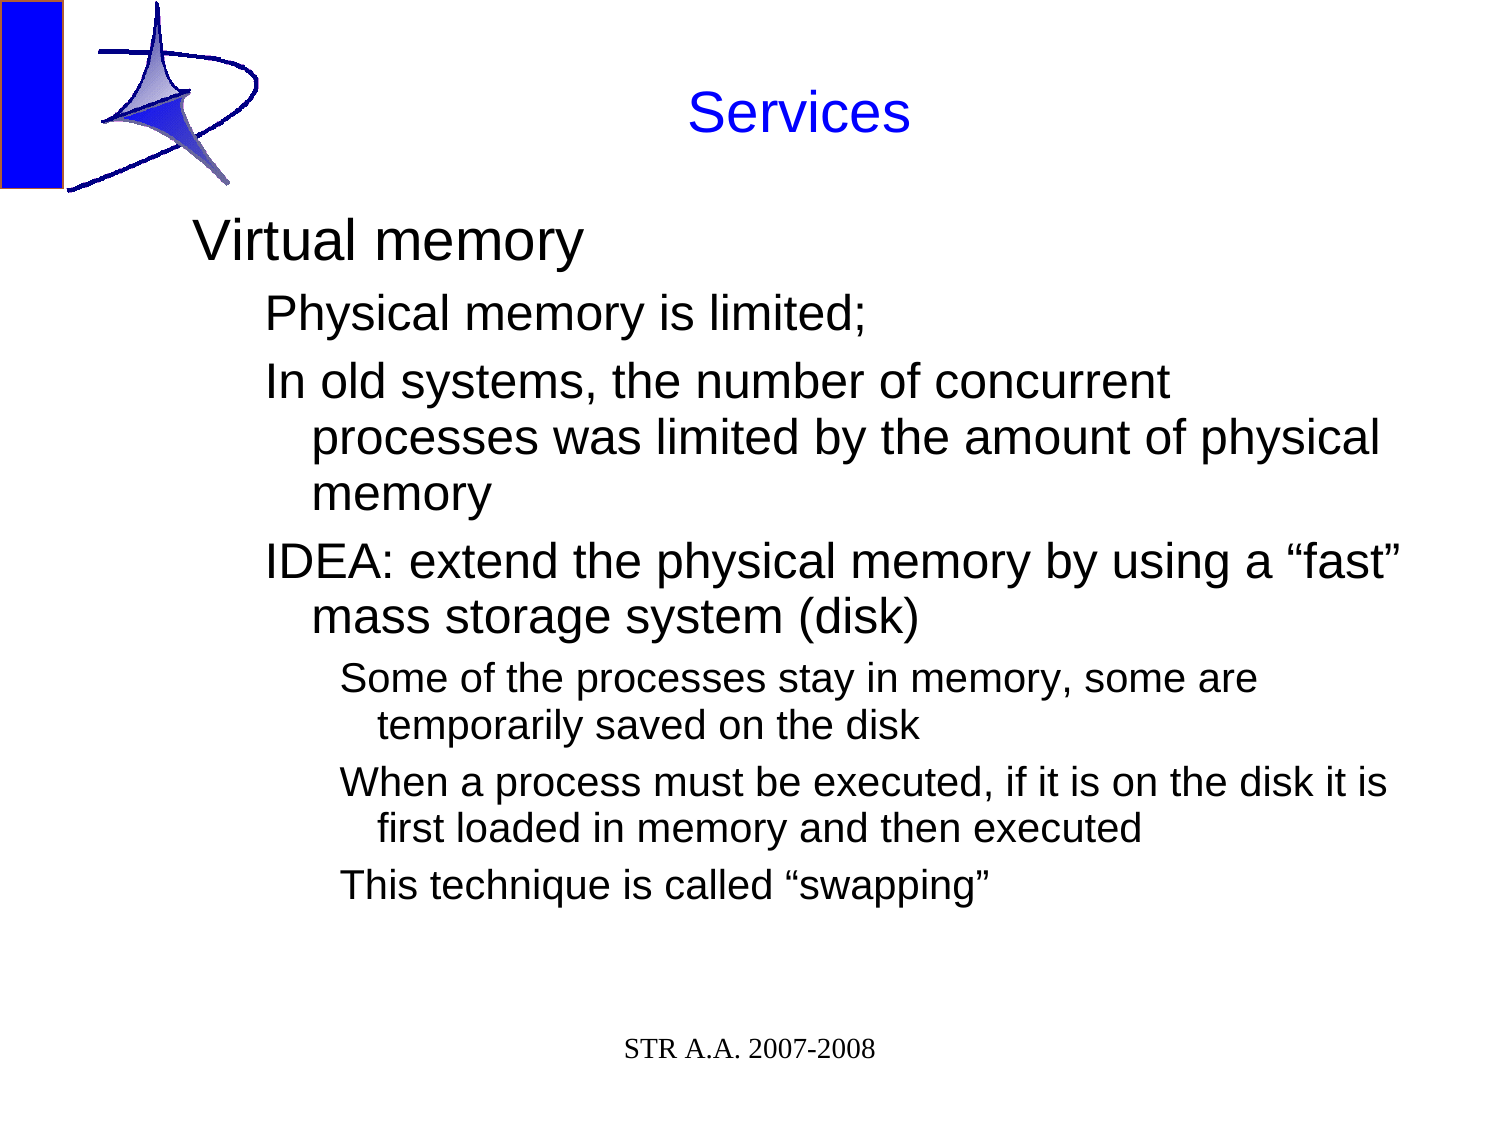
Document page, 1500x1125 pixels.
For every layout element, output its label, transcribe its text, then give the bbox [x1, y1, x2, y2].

picture [62, 0, 263, 197]
title Services [174, 61, 1425, 164]
list Virtual memory Physical memory is limited; In old systems, the number of concurrent processes was limited by the amount of physical memory IDEA: extend the physical memory by using a “fast” mass storage system (disk) Some of the processes stay in memory, some are temporarily saved on the disk When a process must be executed, if it is on the disk it is first loaded in memory and then executed This technique is called “swapping” [174, 199, 1425, 1038]
